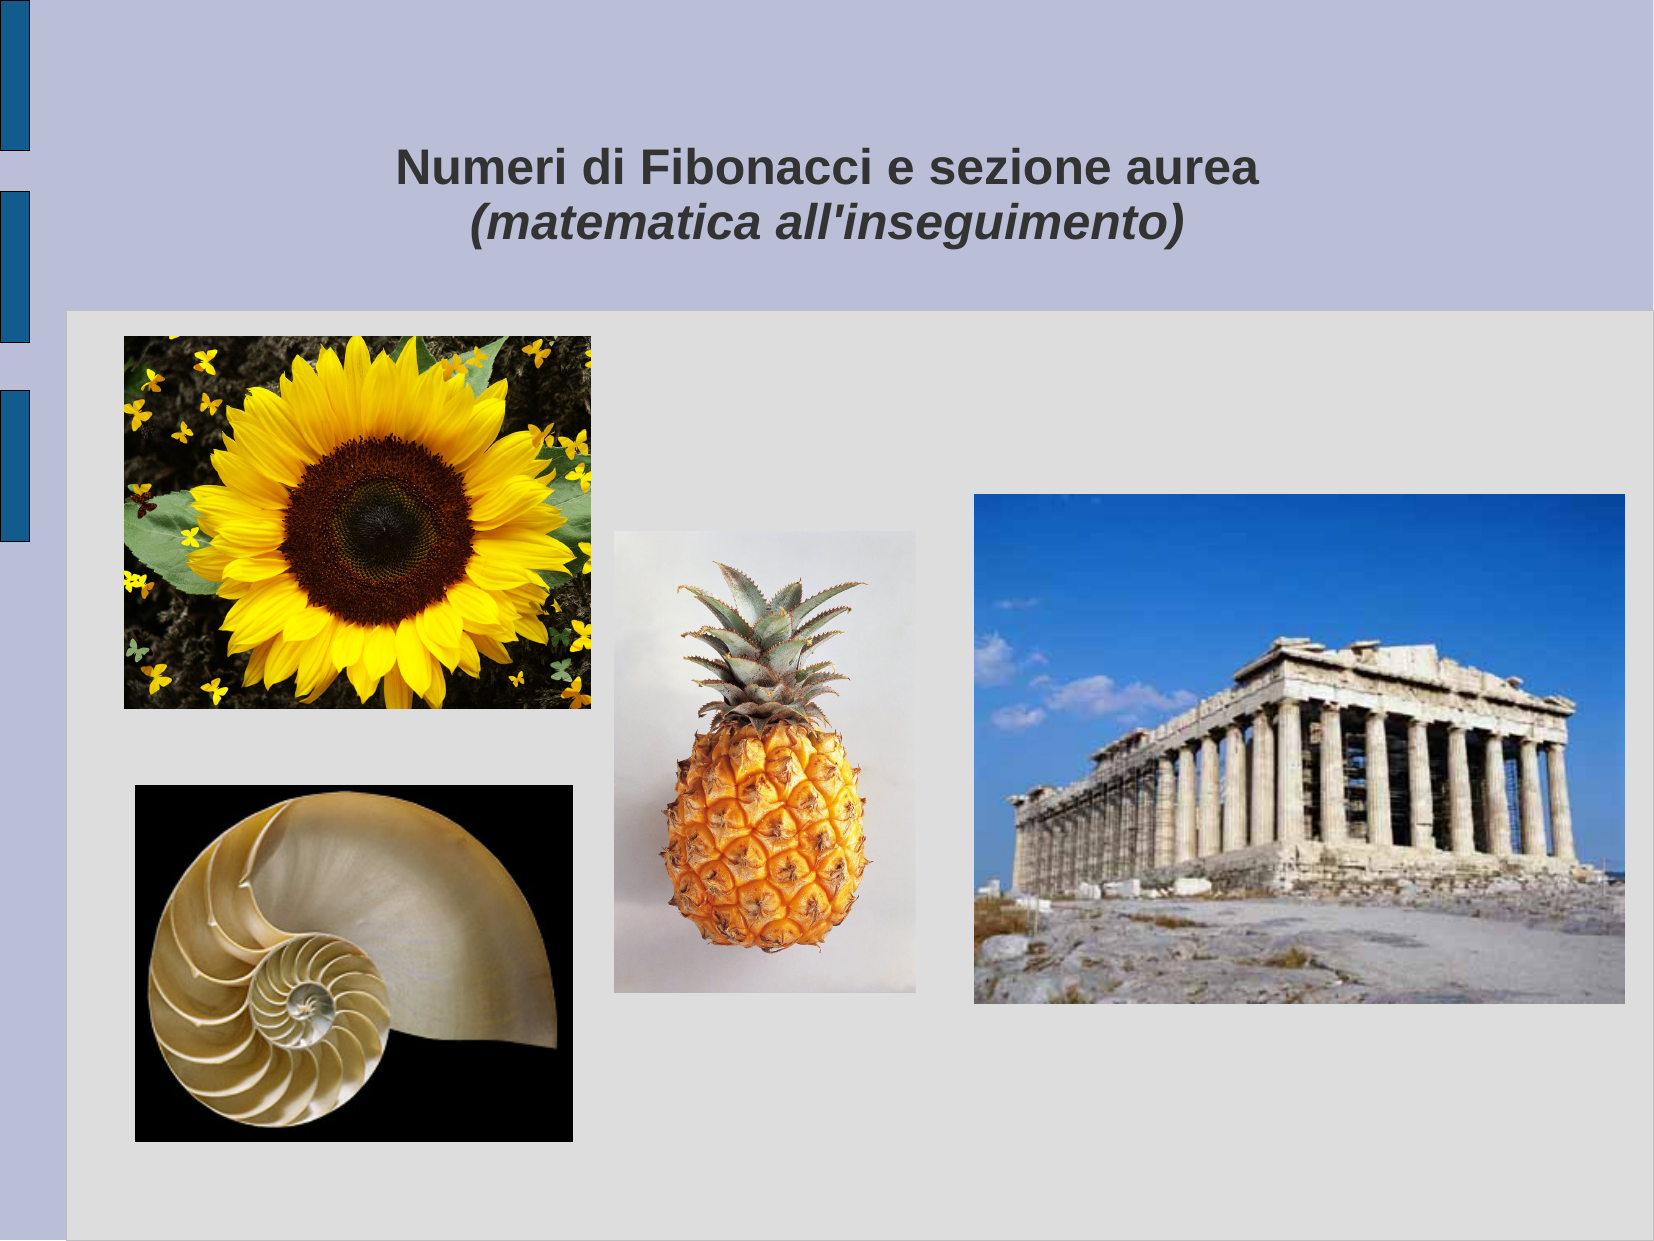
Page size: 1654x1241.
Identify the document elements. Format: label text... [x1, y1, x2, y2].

picture [614, 531, 916, 993]
picture [135, 785, 573, 1142]
title Numeri di Fibonacci e sezione aurea (matematica all'inseguimento) [121, 91, 1534, 299]
picture [124, 336, 591, 709]
picture [974, 494, 1625, 1004]
